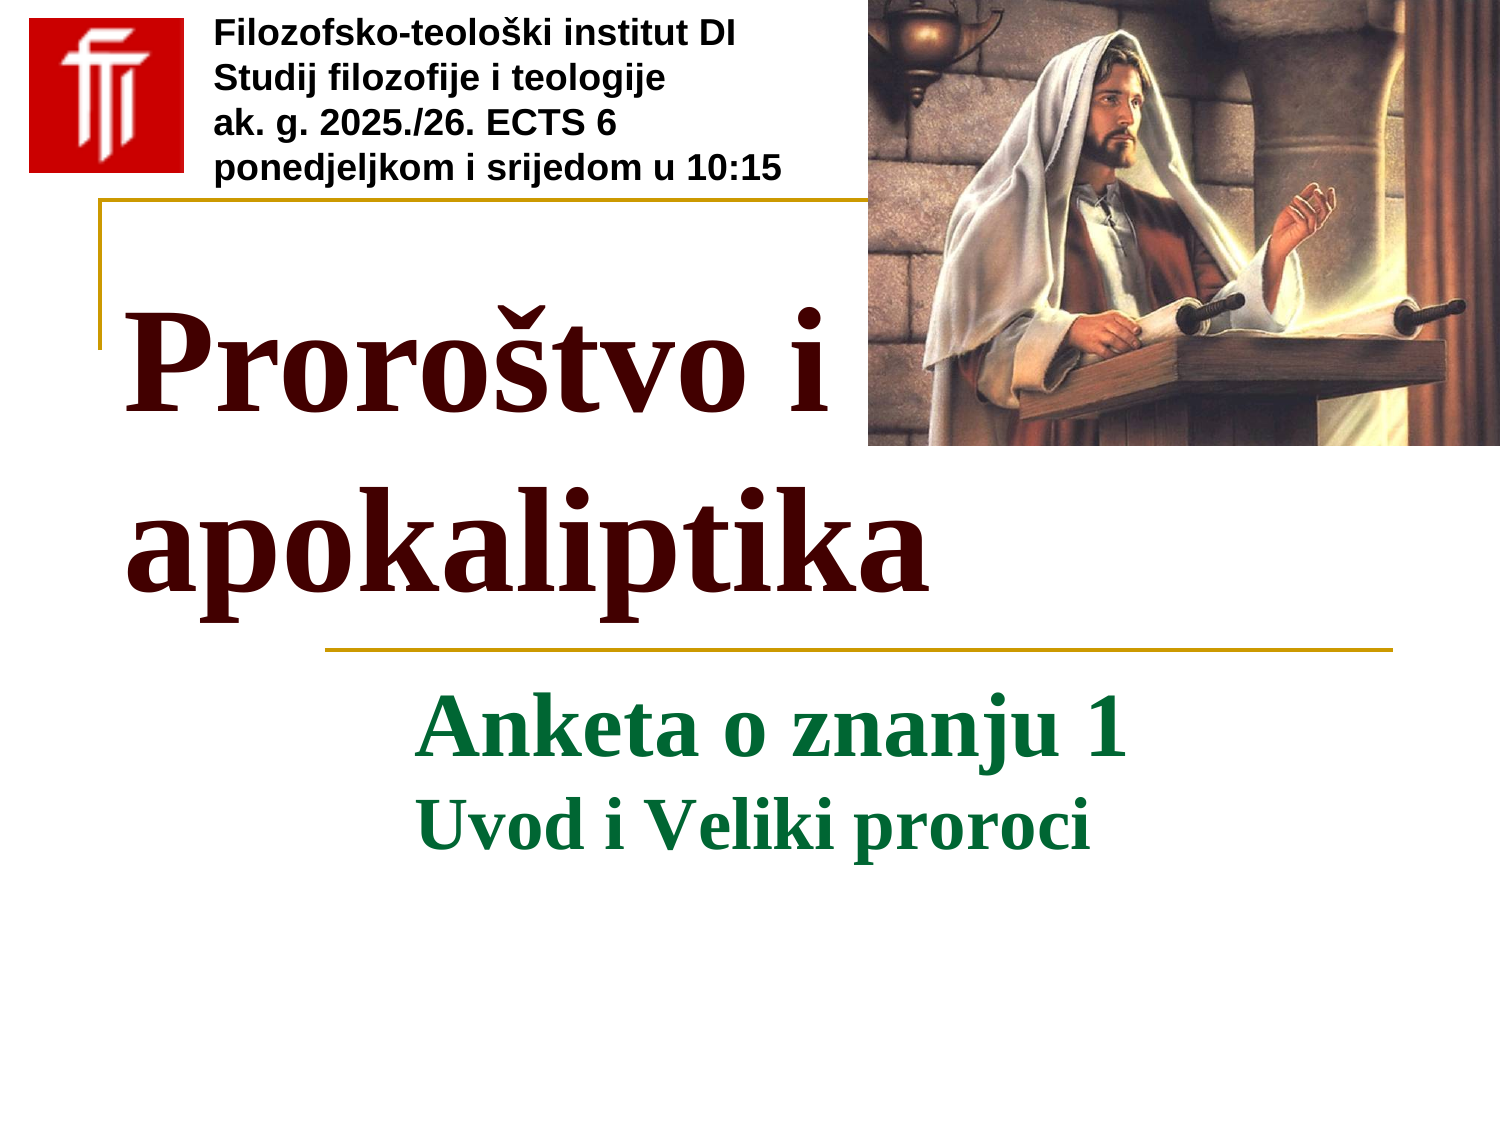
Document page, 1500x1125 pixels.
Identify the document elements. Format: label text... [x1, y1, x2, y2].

text_box Anketa o znanju 1 Uvod i Veliki proroci [141, 656, 1405, 1026]
picture [29, 18, 184, 173]
title Proroštvo i apokaliptika [108, 253, 1359, 657]
text_box Filozofsko-teološki institut DI Studij filozofije i teologije ak. g. 2025./26. ECTS 6 ponedjeljkom i srijedom u 10:15 [198, 0, 963, 196]
picture [868, 0, 1500, 446]
